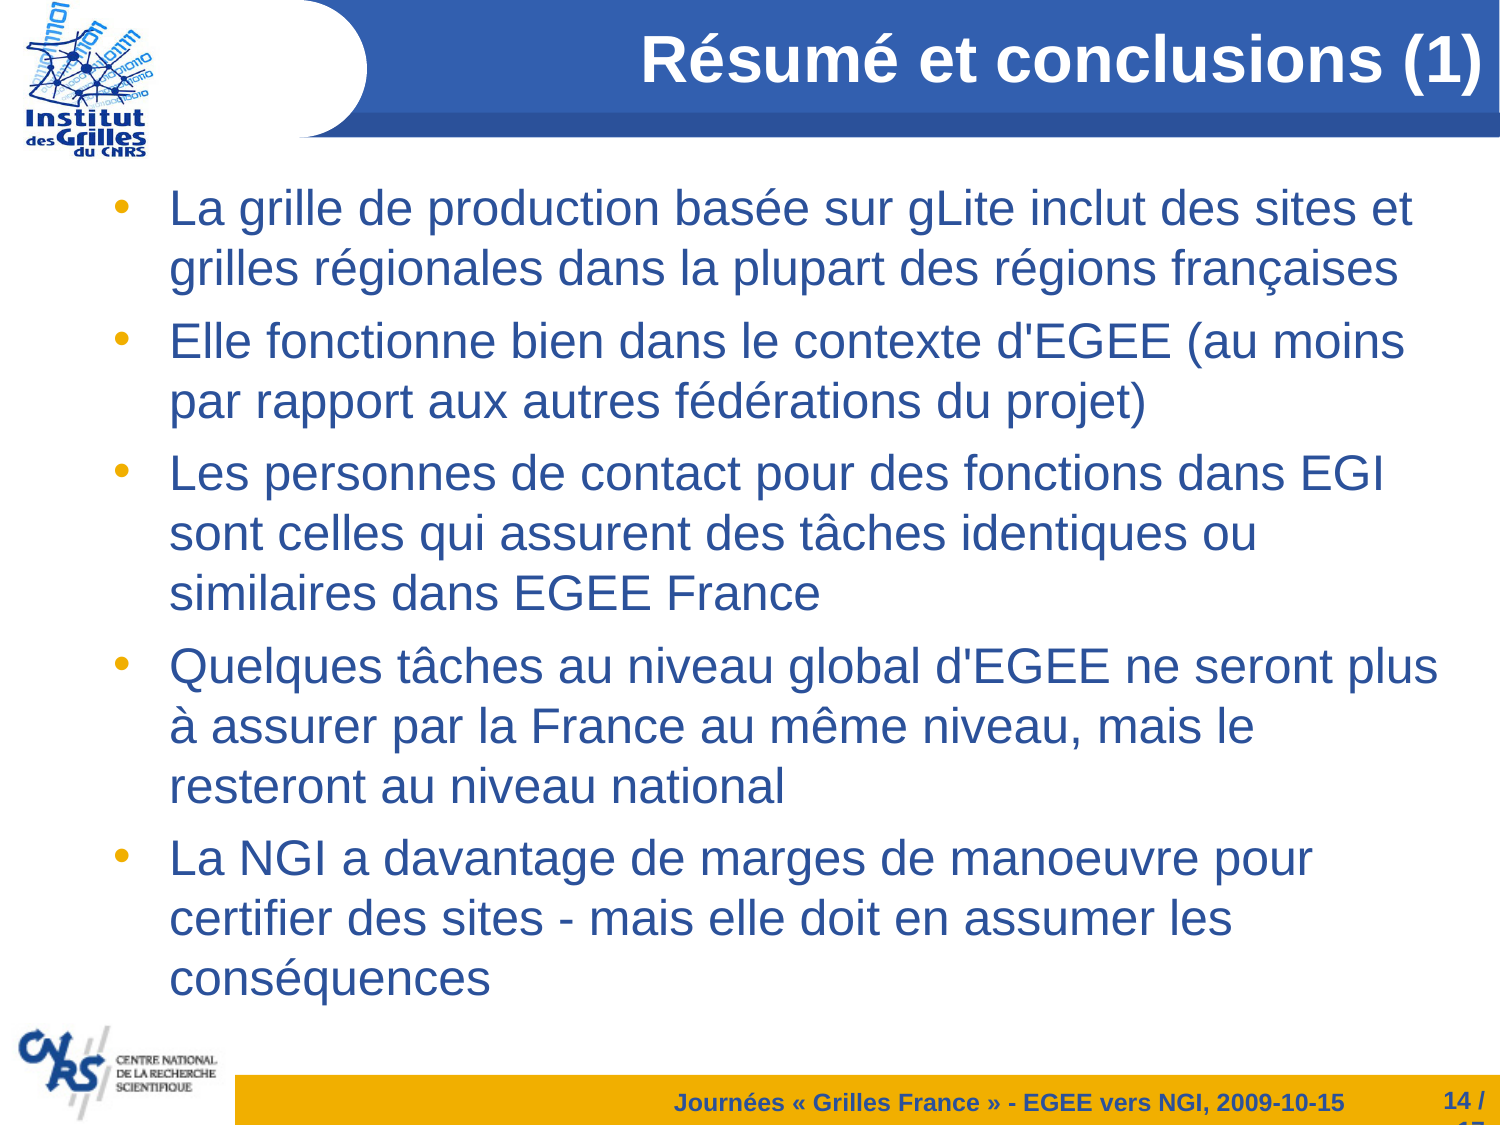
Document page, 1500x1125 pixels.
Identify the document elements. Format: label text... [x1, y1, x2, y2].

list La grille de production basée sur gLite inclut des sites et grilles régionales dans la plupart des régions françaises Elle fonctionne bien dans le contexte d'EGEE (au moins par rapport aux autres fédérations du projet) Les personnes de contact pour des fonctions dans EGI sont celles qui assurent des tâches identiques ou similaires dans EGEE France Quelques tâches au niveau global d'EGEE ne seront plus à assurer par la France au même niveau, mais le resteront au niveau national La NGI a davantage de marges de manoeuvre pour certifier des sites - mais elle doit en assumer les conséquences [98, 168, 1459, 1014]
text_box Journées « Grilles France » - EGEE vers NGI, 2009-10-15 [261, 1079, 1362, 1125]
picture [0, 1023, 235, 1125]
text_box <numéro> / 17 [1397, 1076, 1500, 1125]
title Résumé et conclusions (1) [395, 0, 1500, 113]
picture [0, 0, 178, 159]
